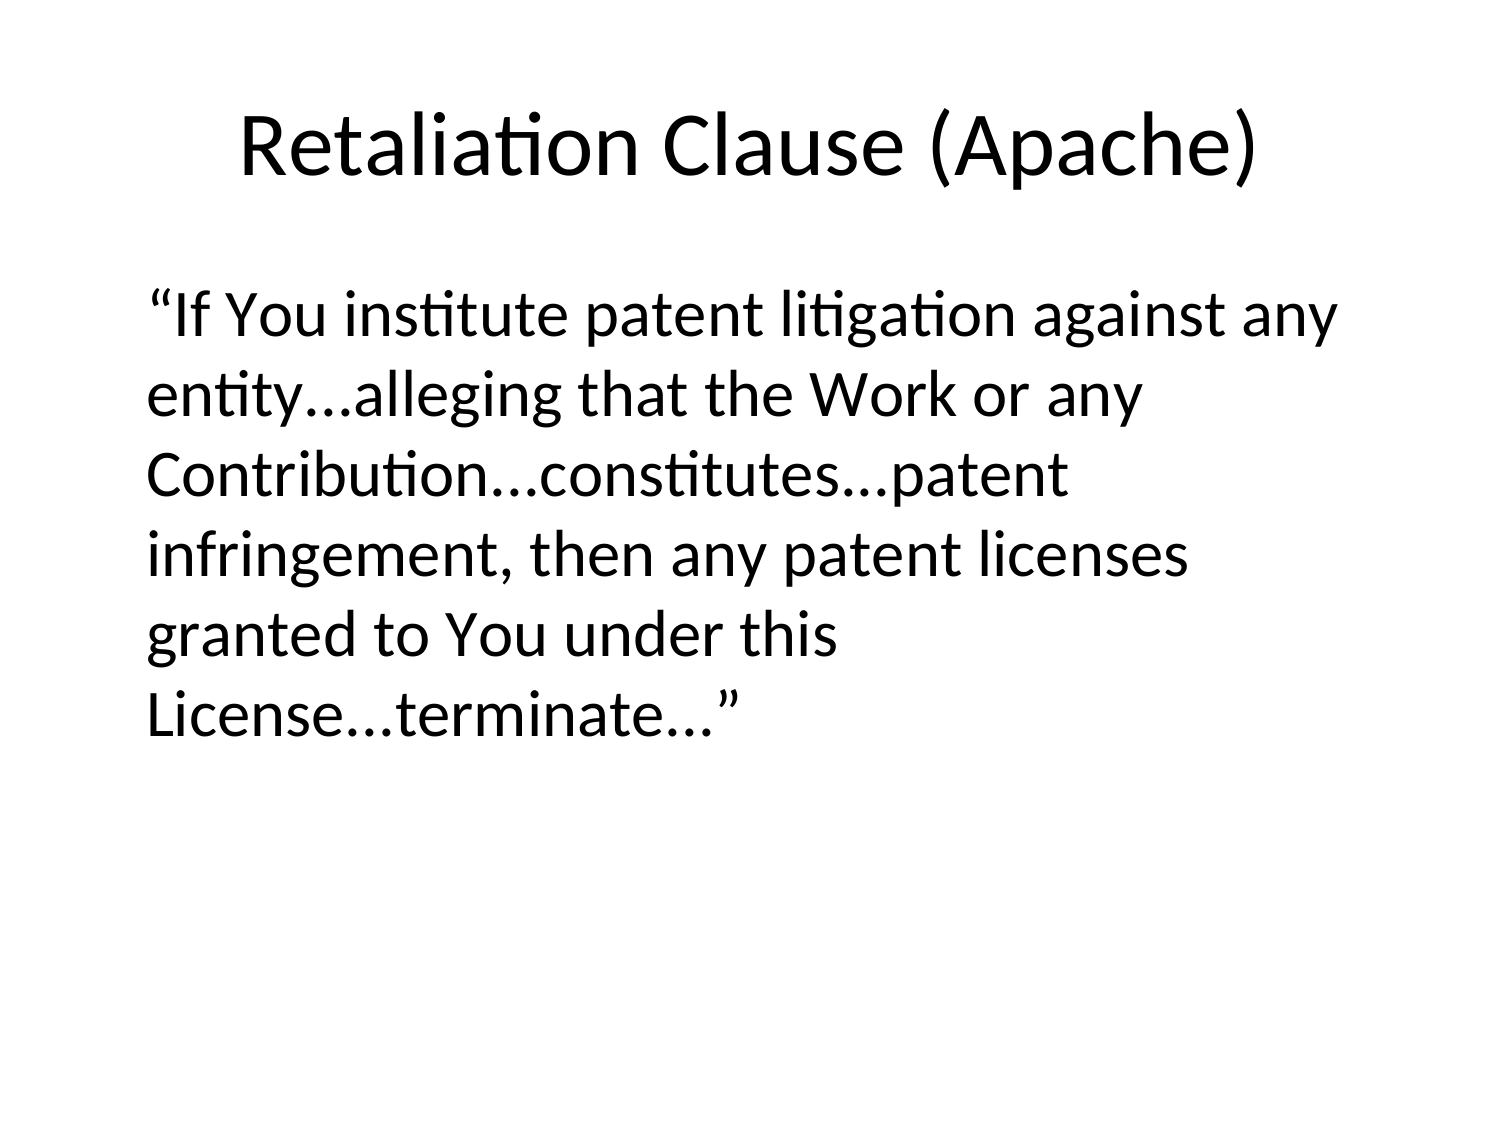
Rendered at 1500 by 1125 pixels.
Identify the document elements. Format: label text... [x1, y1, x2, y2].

list “If You institute patent litigation against any entity...alleging that the Work or any Contribution...constitutes...patent infringement, then any patent licenses granted to You under this License...terminate...” [75, 262, 1426, 1006]
title Retaliation Clause (Apache) [75, 37, 1426, 241]
